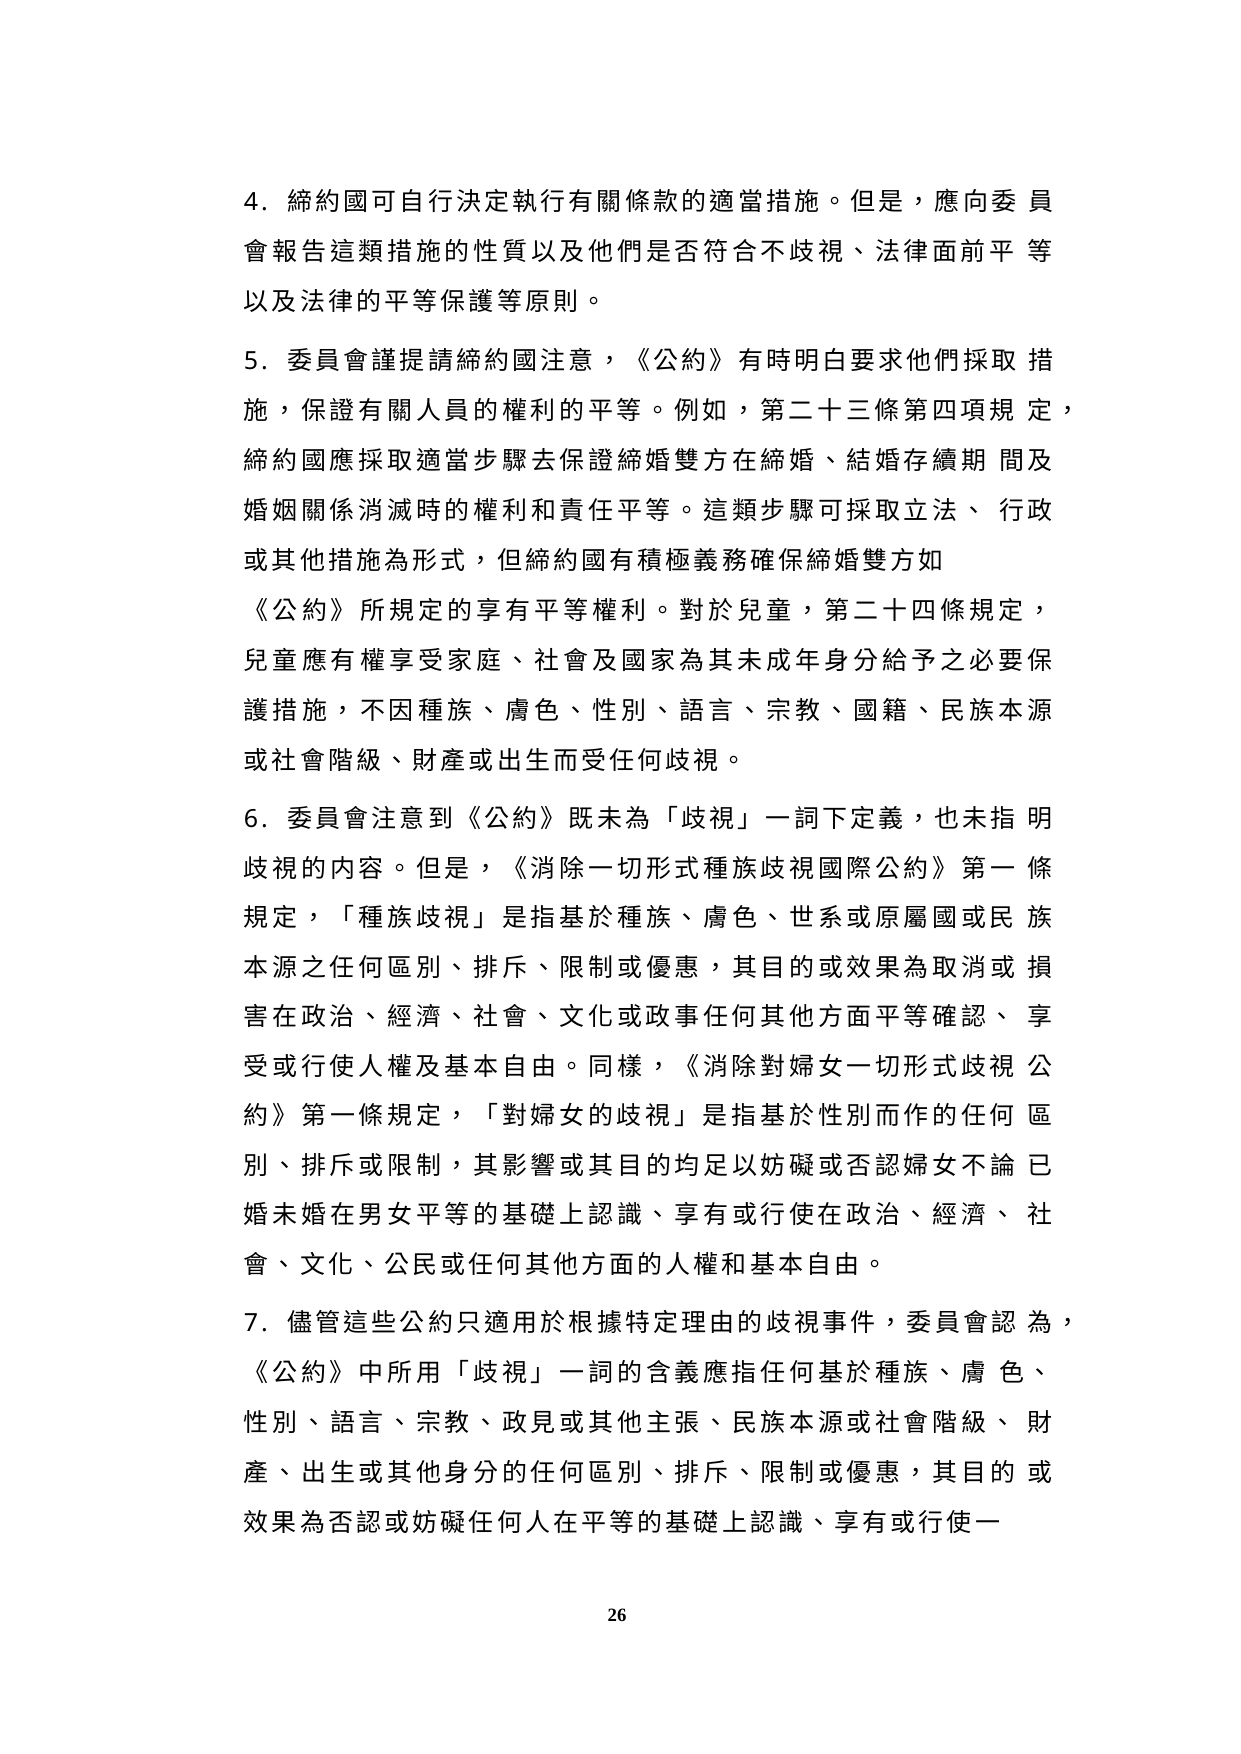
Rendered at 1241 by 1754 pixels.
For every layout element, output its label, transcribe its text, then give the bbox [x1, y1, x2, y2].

text_box 26 [607, 1603, 632, 1623]
text_box 4. 締約國可自行決定執行有關條款的適當措施。但是，應向委 員會報告這類措施的性質以及他們是否符合不歧視、法律面前平 等以及法律的平等保護等原則。 5. 委員會謹提請締約國注意，《公約》有時明白要求他們採取 措施，保證有關人員的權利的平等。例如，第二十三條第四項規 定，締約國應採取適當步驟去保證締婚雙方在締婚、結婚存續期 間及婚姻關係消滅時的權利和責任平等。這類步驟可採取立法、 行政或其他措施為形式，但締約國有積極義務確保締婚雙方如 《公約》所規定的享有平等權利。對於兒童，第二十四條規定， 兒童應有權享受家庭、社會及國家為其未成年身分給予之必要保 護措施，不因種族、膚色、性別、語言、宗教、國籍、民族本源 或社會階級、財產或出生而受任何歧視。 6. 委員會注意到《公約》既未為「歧視」一詞下定義，也未指 明歧視的内容。但是，《消除一切形式種族歧視國際公約》第一 條規定，「種族歧視」是指基於種族、膚色、世系或原屬國或民 族本源之任何區別、排斥、限制或優惠，其目的或效果為取消或 損害在政治、經濟、社會、文化或政事任何其他方面平等確認、 享受或行使人權及基本自由。同樣，《消除對婦女一切形式歧視 公約》第一條規定，「對婦女的歧視」是指基於性別而作的任何 區別、排斥或限制，其影響或其目的均足以妨礙或否認婦女不論 已婚未婚在男女平等的基礎上認識、享有或行使在政治、經濟、 社會、文化、公民或任何其他方面的人權和基本自由。 7. 儘管這些公約只適用於根據特定理由的歧視事件，委員會認 為，《公約》中所用「歧視」一詞的含義應指任何基於種族、膚 色、性別、語言、宗教、政見或其他主張、民族本源或社會階級、 財產、出生或其他身分的任何區別、排斥、限制或優惠，其目的 或效果為否認或妨礙任何人在平等的基礎上認識、享有或行使一 [244, 165, 1056, 1554]
